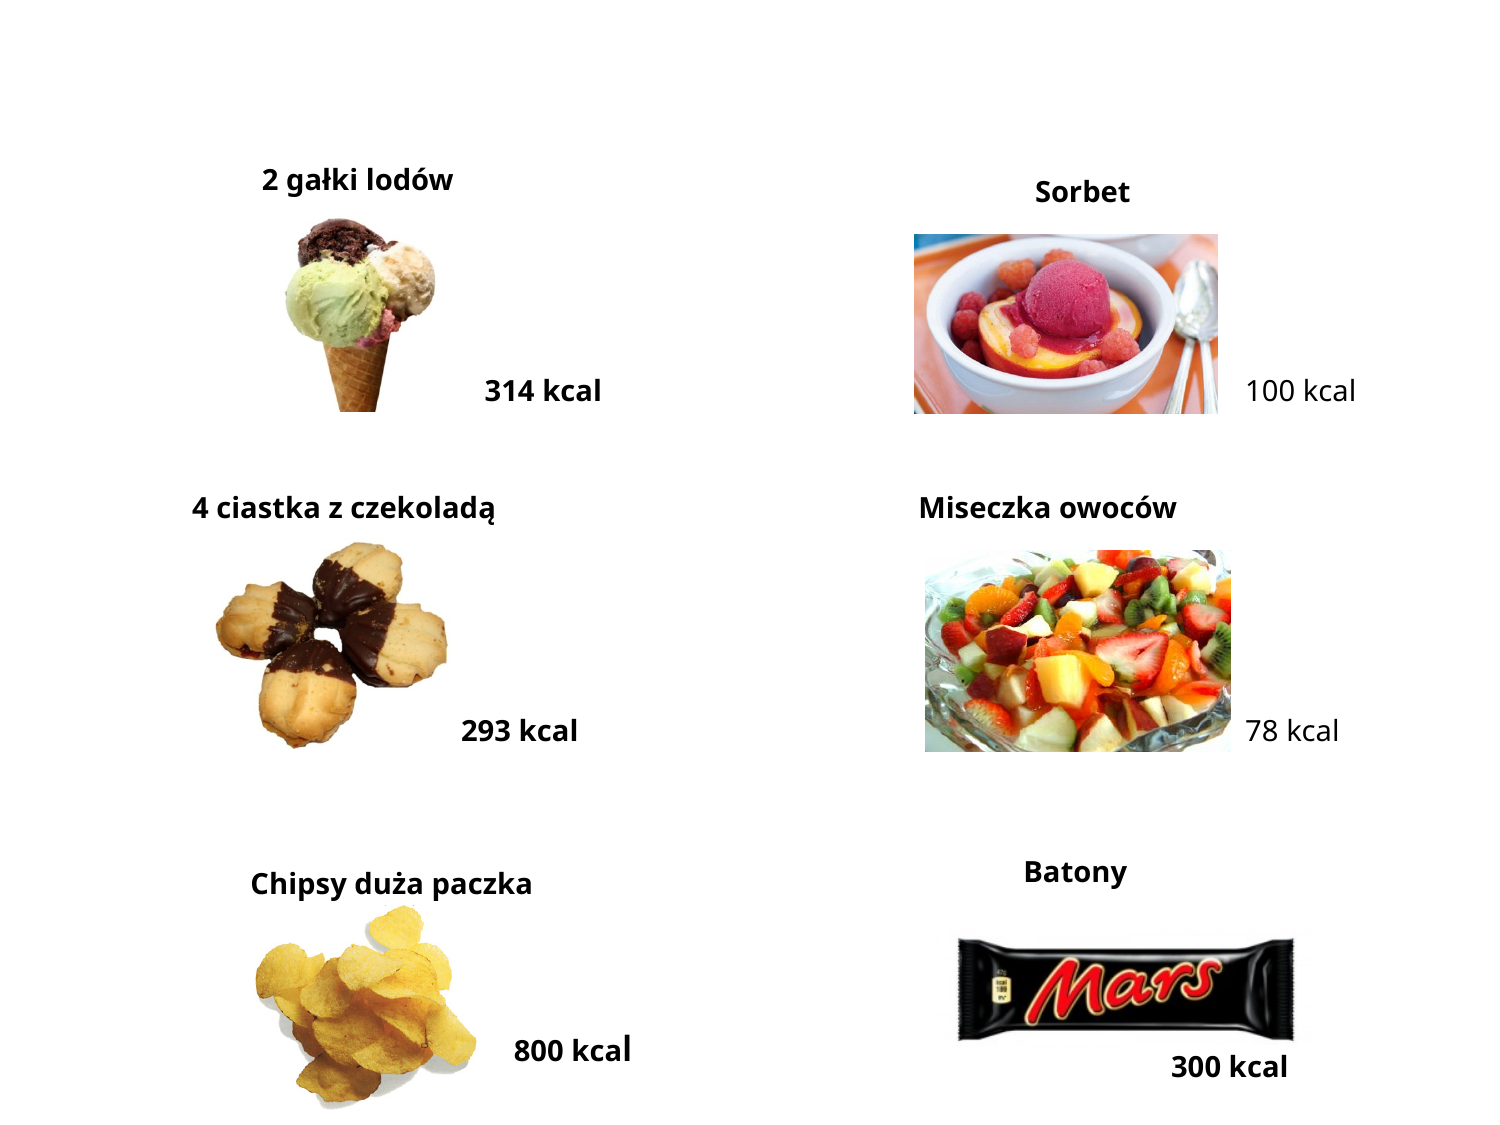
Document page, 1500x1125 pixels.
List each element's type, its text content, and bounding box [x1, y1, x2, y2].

picture [253, 905, 479, 1112]
picture [210, 539, 451, 749]
text_box Sorbet [1020, 163, 1159, 214]
text_box 4 ciastka z czekoladą [177, 480, 555, 531]
text_box Batony [1008, 843, 1143, 899]
picture [914, 234, 1218, 414]
text_box 293 kcal [446, 703, 615, 753]
text_box 2 gałki lodów [247, 152, 497, 202]
text_box 800 kcal [499, 1023, 647, 1079]
picture [246, 210, 465, 412]
text_box 300 kcal [1156, 1039, 1304, 1094]
text_box 314 kcal [469, 363, 638, 413]
picture [925, 550, 1231, 752]
text_box 78 kcal [1230, 703, 1366, 753]
text_box Miseczka owoców [903, 480, 1227, 531]
text_box Chipsy duża paczka [235, 855, 549, 911]
text_box 100 kcal [1230, 363, 1384, 413]
picture [937, 927, 1312, 1049]
